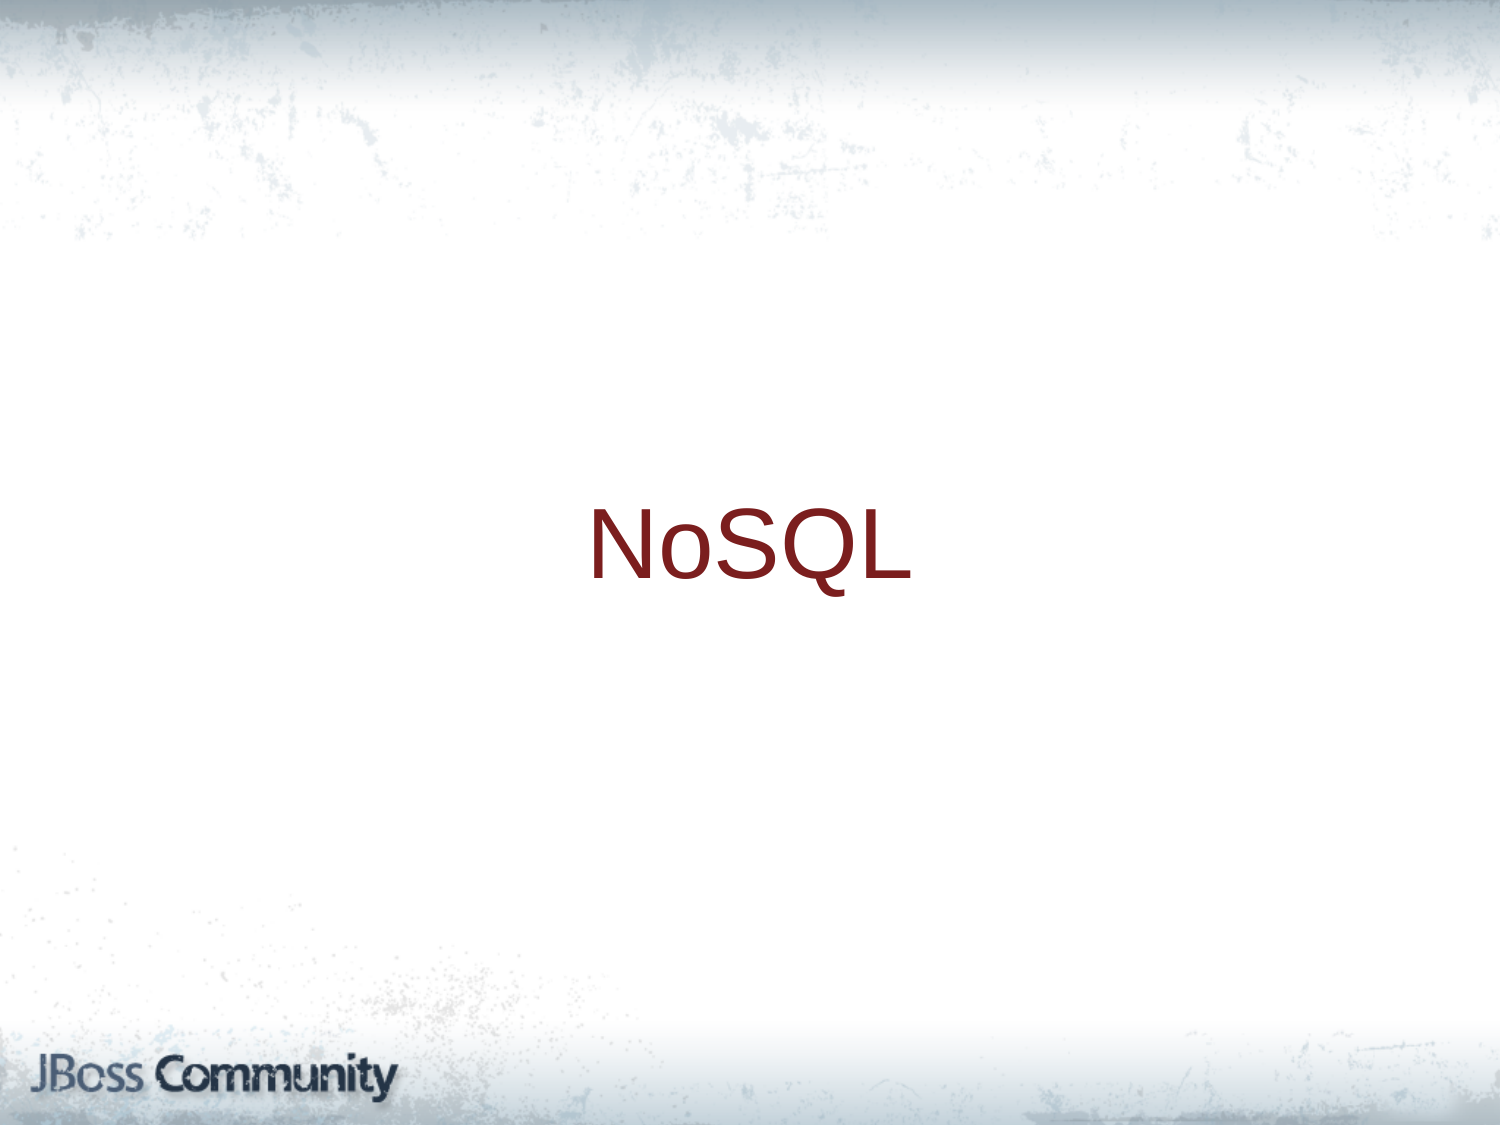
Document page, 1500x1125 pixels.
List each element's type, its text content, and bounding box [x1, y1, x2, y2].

picture [0, 0, 1500, 1125]
subtitle NoSQL [112, 76, 1388, 1001]
